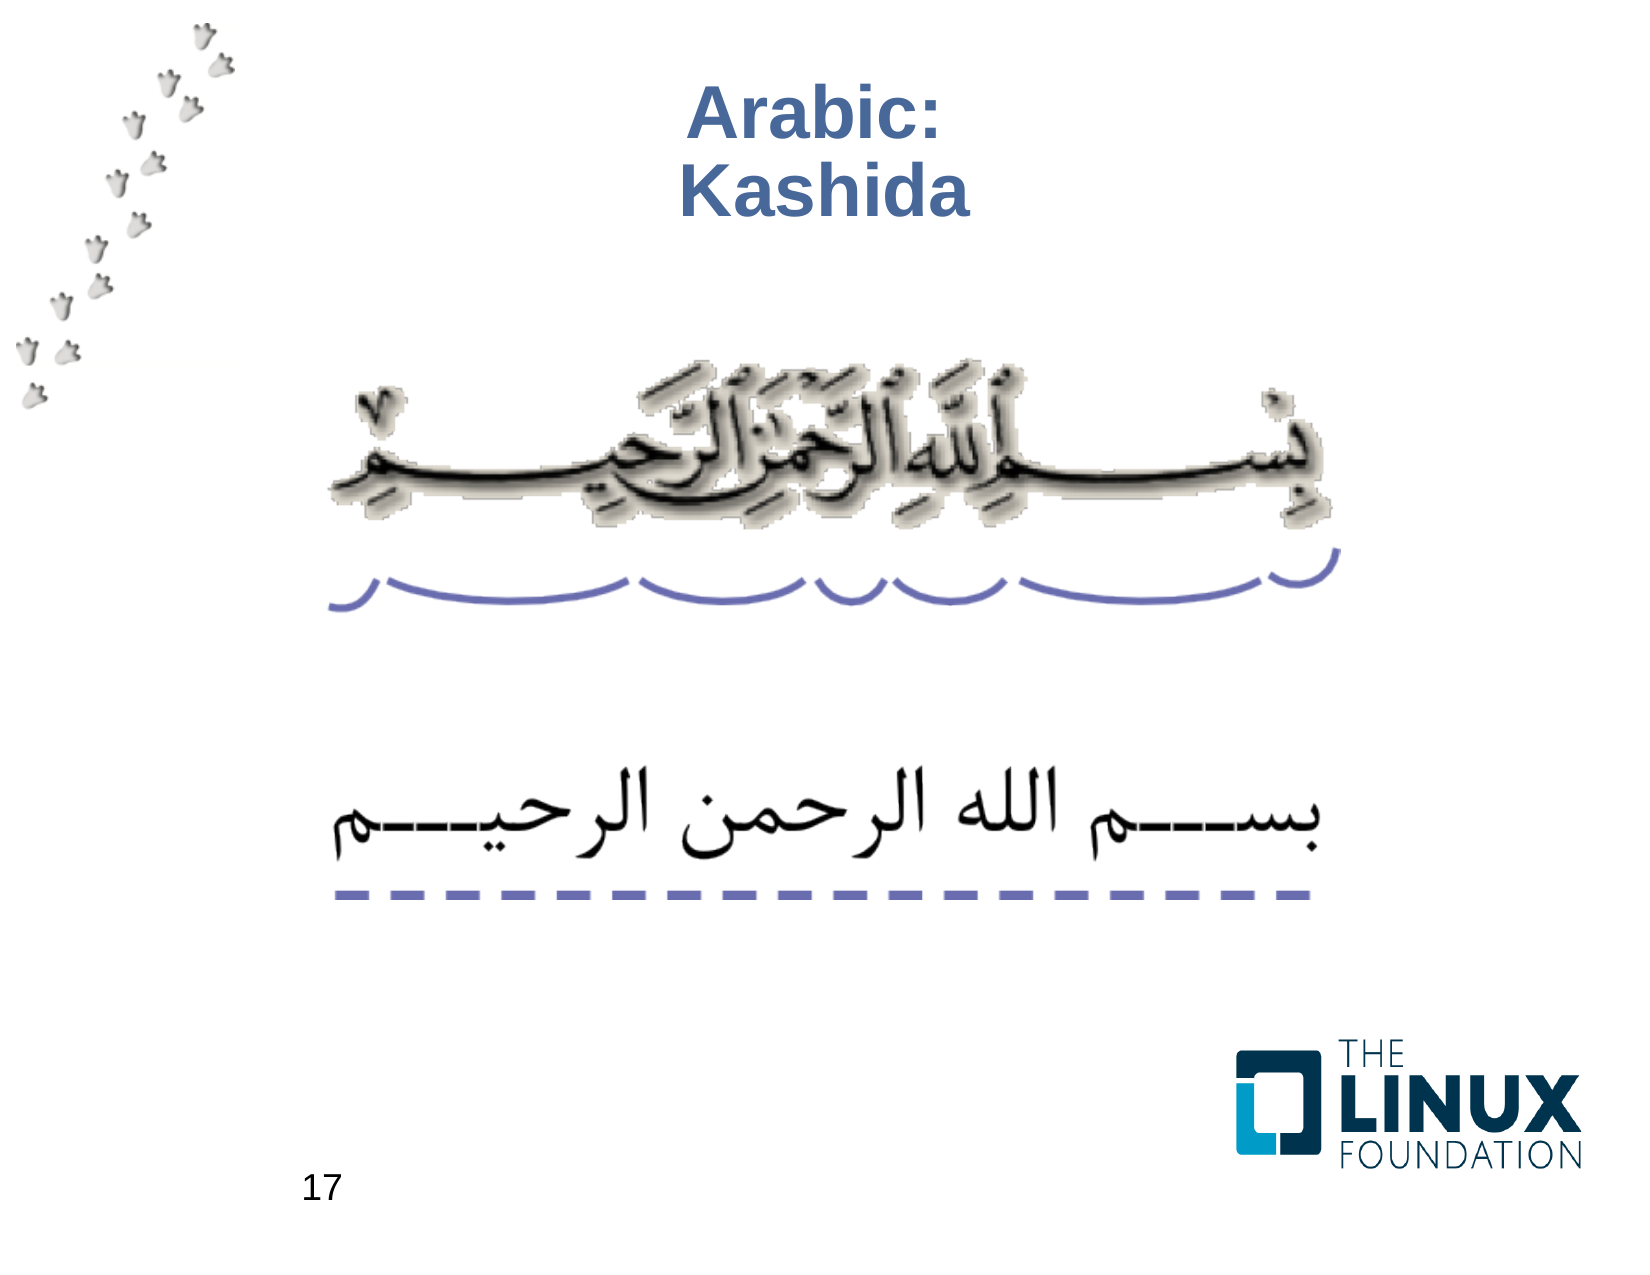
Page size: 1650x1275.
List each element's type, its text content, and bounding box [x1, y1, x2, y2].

picture [16, 23, 235, 430]
picture [1216, 1012, 1613, 1200]
picture [309, 299, 1341, 901]
title Arabic: Kashida [135, 57, 1515, 251]
